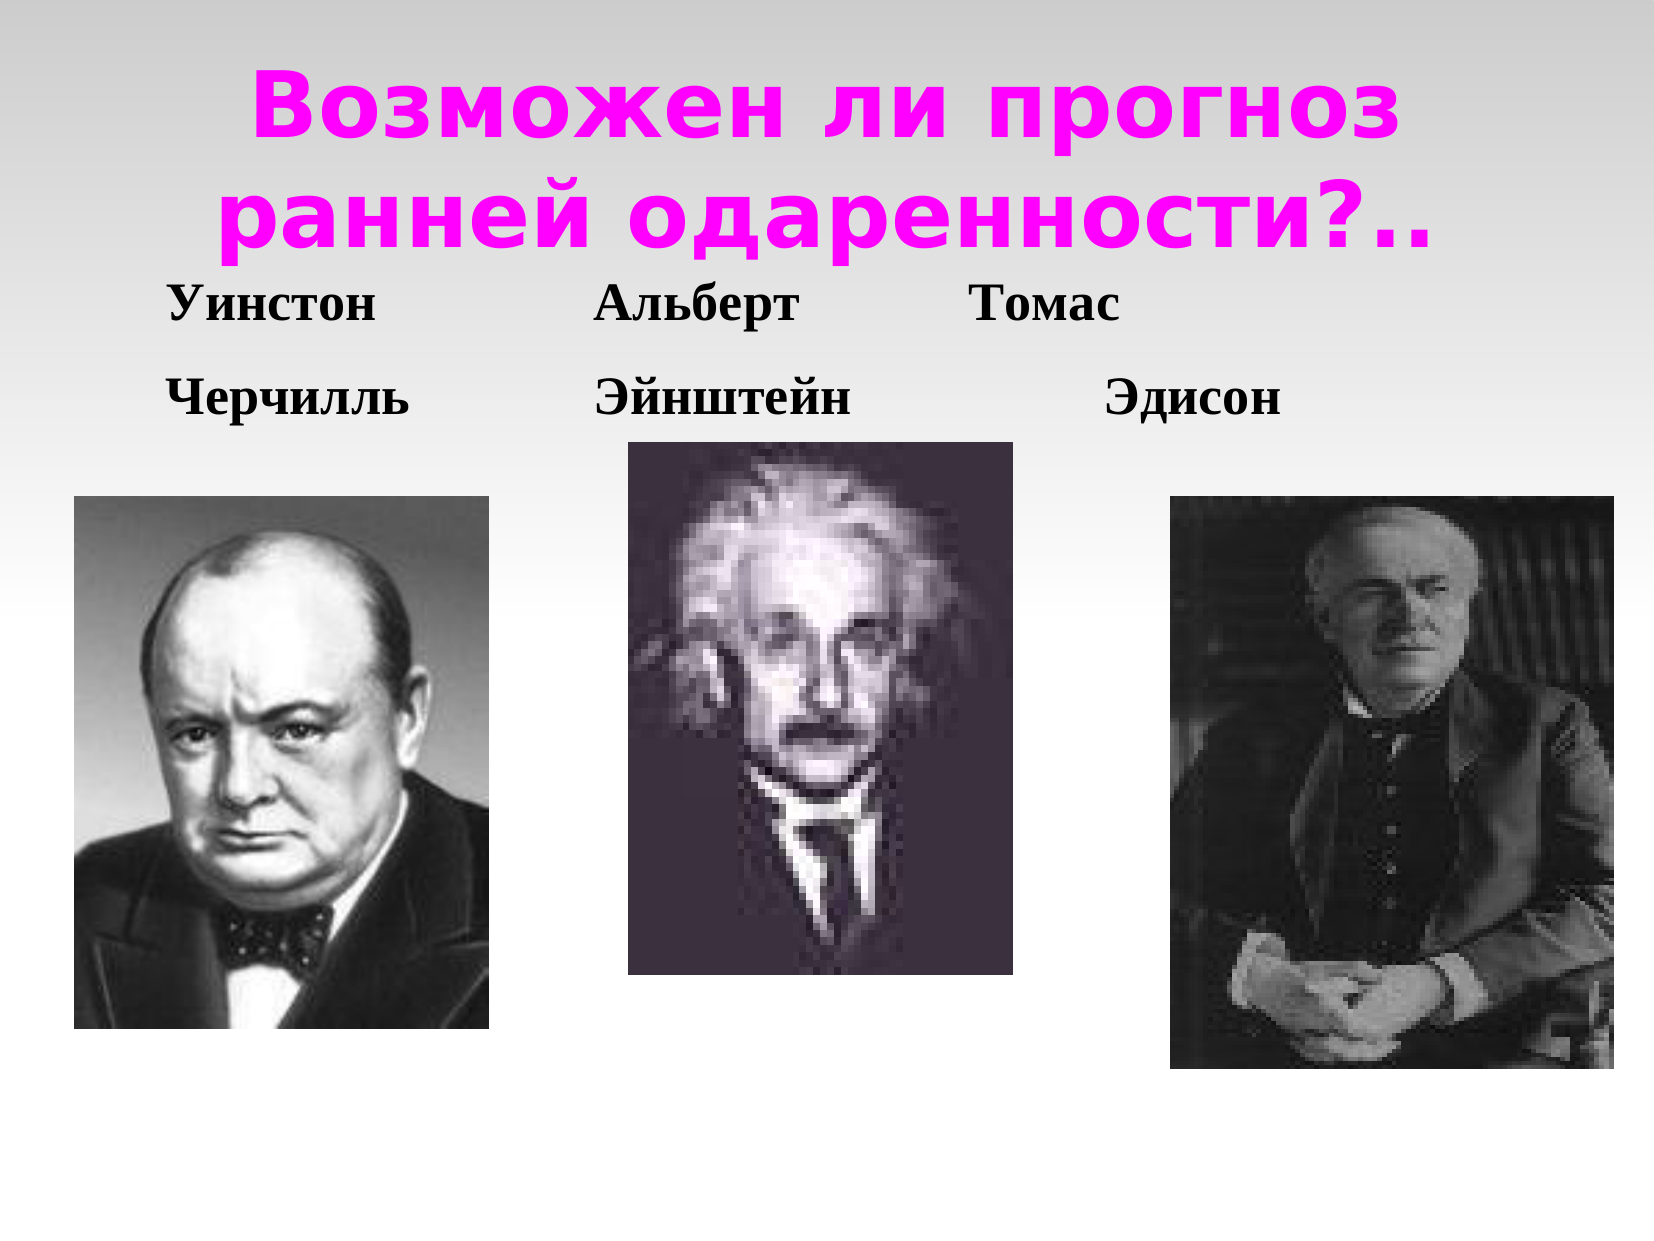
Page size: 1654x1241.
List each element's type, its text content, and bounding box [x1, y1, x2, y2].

picture [74, 496, 489, 1029]
picture [628, 442, 1013, 975]
list Уинстон Альберт Томас Черчилль Эйнштейн Эдисон [76, 265, 1565, 1152]
picture [1170, 496, 1614, 1069]
title Возможен ли прогноз ранней одаренности?.. [82, 45, 1571, 261]
